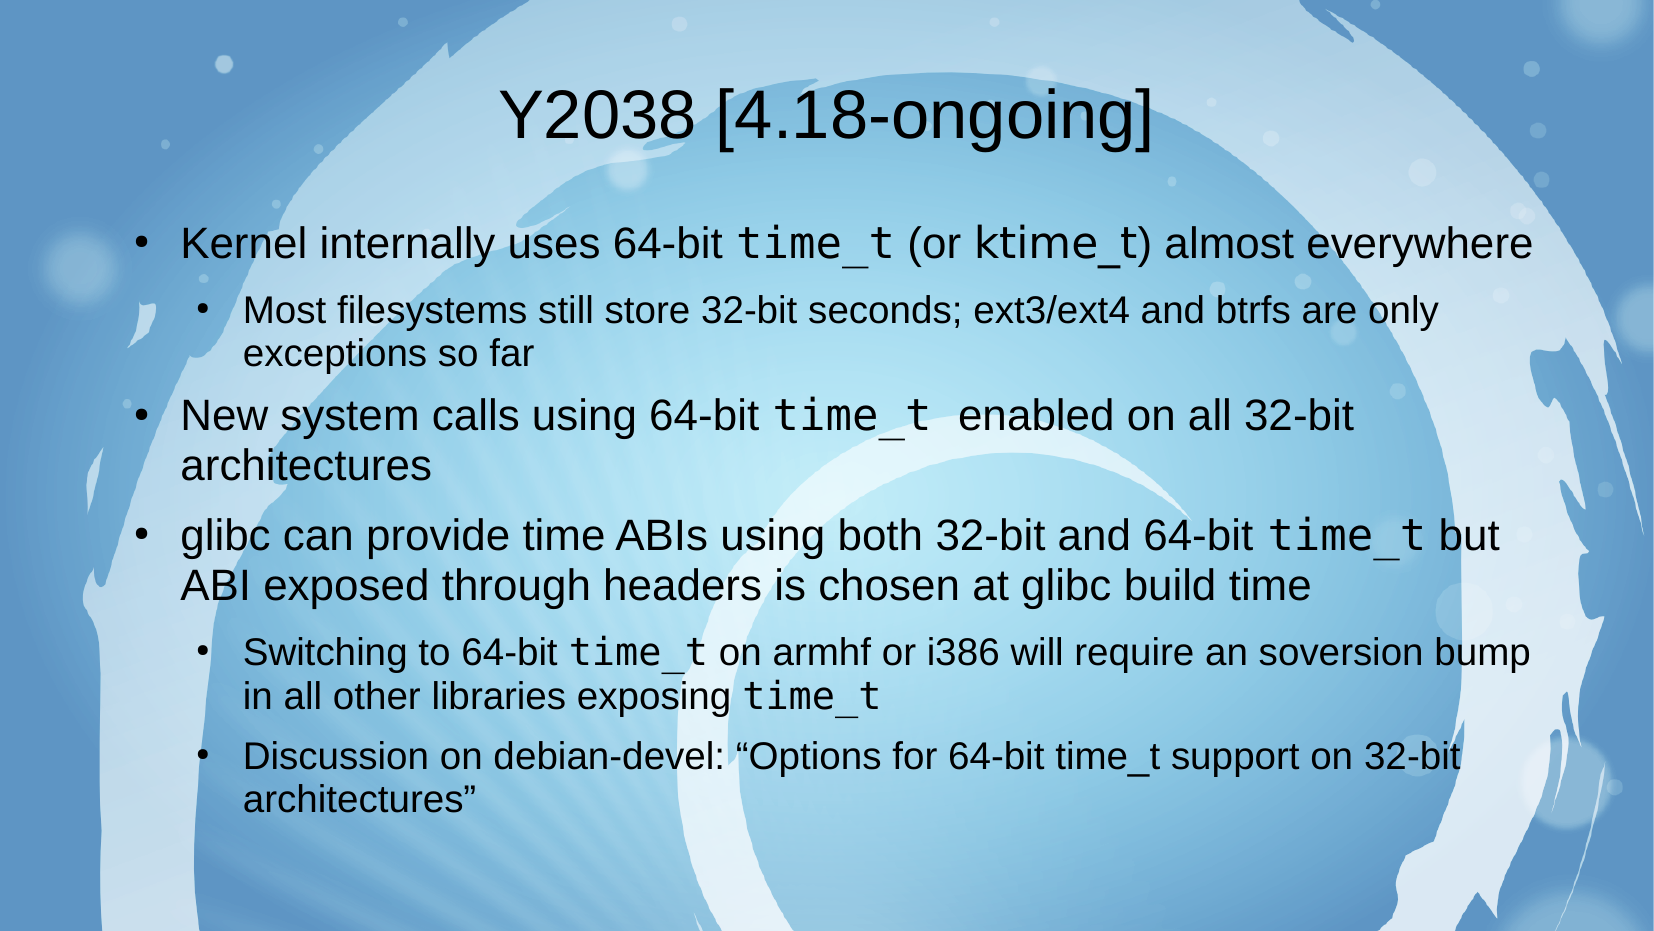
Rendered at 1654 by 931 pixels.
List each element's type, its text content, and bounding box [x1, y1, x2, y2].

picture [0, 0, 1654, 931]
list Kernel internally uses 64-bit time_t (or ktime_t) almost everywhere Most filesystems still store 32-bit seconds; ext3/ext4 and btrfs are only exceptions so far New system calls using 64-bit time_t enabled on all 32-bit architectures glibc can provide time ABIs using both 32-bit and 64-bit time_t but ABI exposed through headers is chosen at glibc build time Switching to 64-bit time_t on armhf or i386 will require an soversion bump in all other libraries exposing time_t Discussion on debian-devel: “Options for 64-bit time_t support on 32-bit architectures” [118, 217, 1536, 832]
title Y2038 [4.18-ongoing] [118, 37, 1536, 193]
